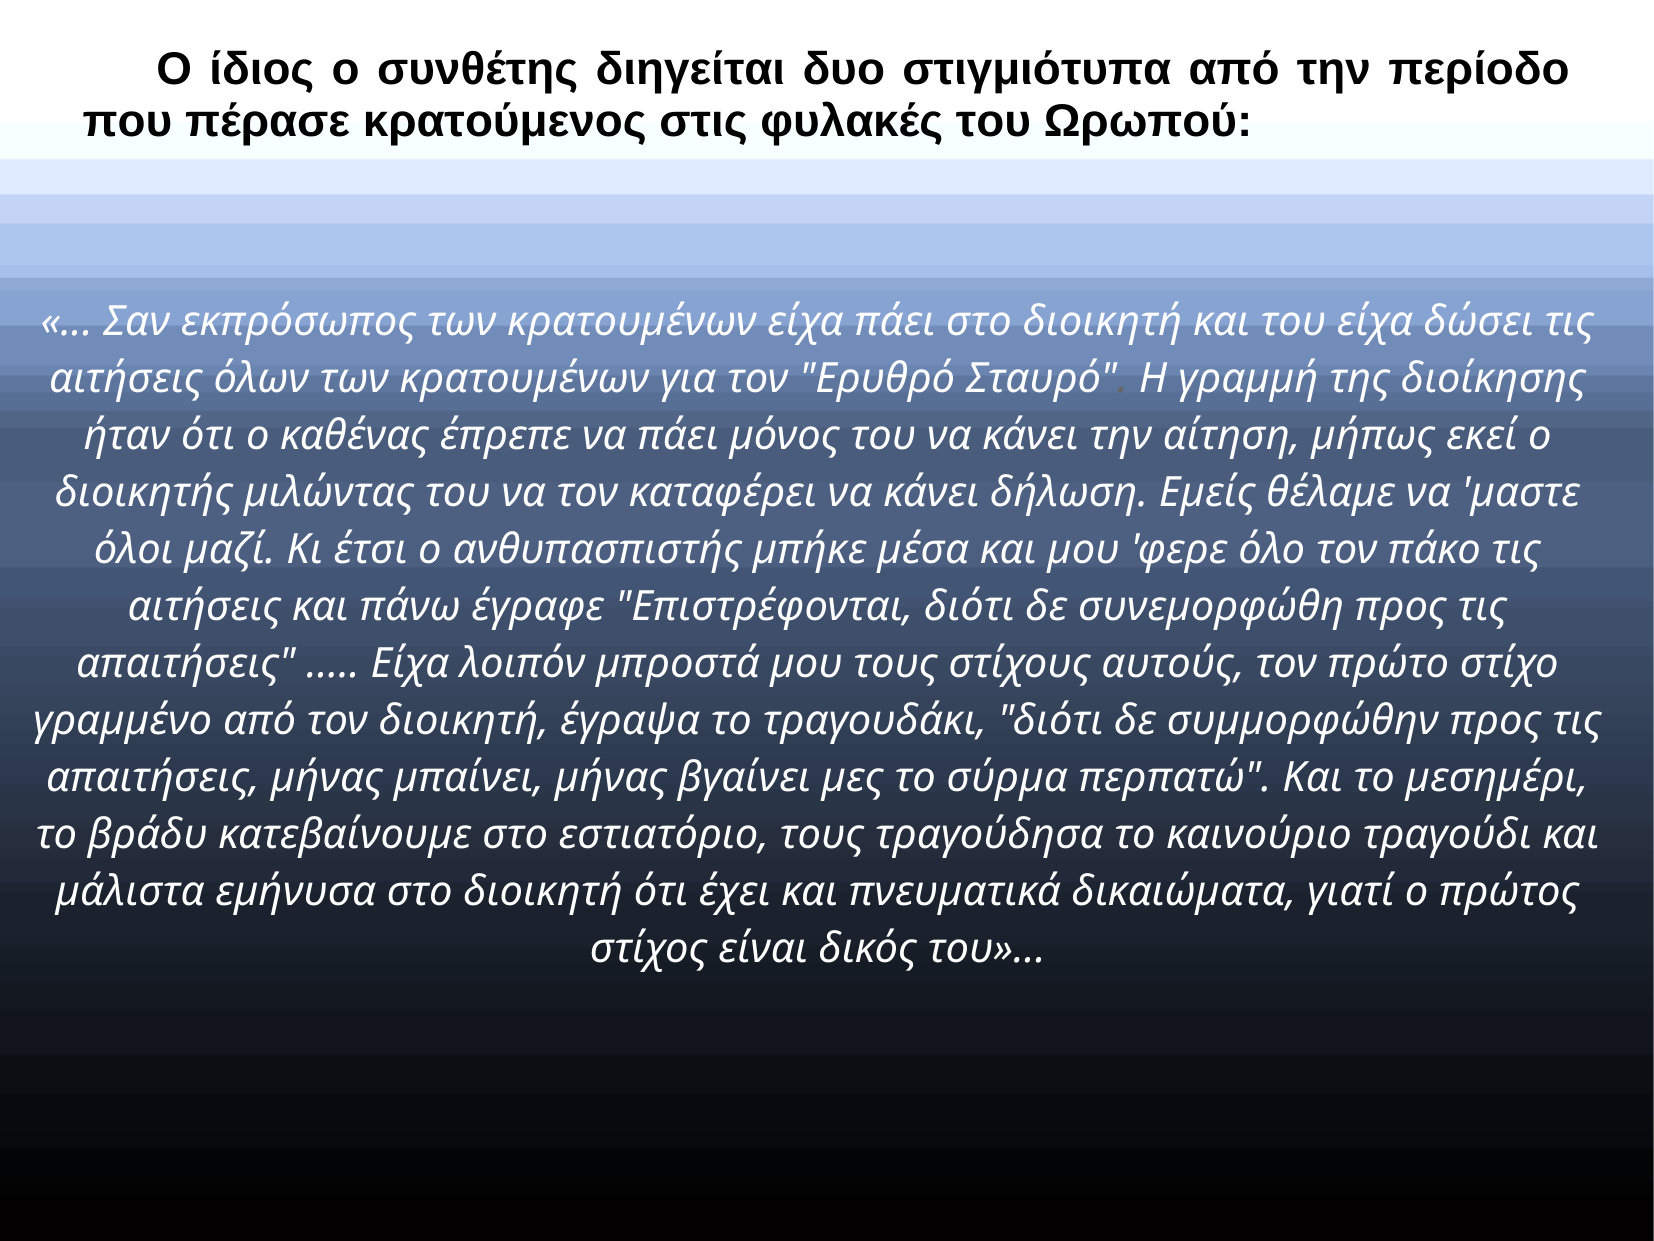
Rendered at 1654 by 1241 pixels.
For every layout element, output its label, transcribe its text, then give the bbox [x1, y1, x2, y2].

text_box «... Σαν εκπρόσωπος των κρατουμένων είχα πάει στο διοικητή και του είχα δώσει τις αιτήσεις όλων των κρατουμένων για τον "Ερυθρό Σταυρό". Η γραμμή της διοίκησης ήταν ότι ο καθένας έπρεπε να πάει μόνος του να κάνει την αίτηση, μήπως εκεί ο διοικητής μιλώντας του να τον καταφέρει να κάνει δήλωση. Εμείς θέλαμε να 'μαστε όλοι μαζί. Κι έτσι ο ανθυπασπιστής μπήκε μέσα και μου 'φερε όλο τον πάκο τις αιτήσεις και πάνω έγραφε "Επιστρέφονται, διότι δε συνεμορφώθη προς τις απαιτήσεις" ..... Είχα λοιπόν μπροστά μου τους στίχους αυτούς, τον πρώτο στίχο γραμμένο από τον διοικητή, έγραψα το τραγουδάκι, "διότι δε συμμορφώθην προς τις απαιτήσεις, μήνας μπαίνει, μήνας βγαίνει μες το σύρμα περπατώ". Και το μεσημέρι, το βράδυ κατεβαίνουμε στο εστιατόριο, τους τραγούδησα το καινούριο τραγούδι και μάλιστα εμήνυσα στο διοικητή ότι έχει και πνευματικά δικαιώματα, γιατί ο πρώτος στίχος είναι δικός του»... [5, 283, 1630, 1241]
title Ο ίδιος ο συνθέτης διηγείται δυο στιγμιότυπα από την περίοδο που πέρασε κρατούμενος στις φυλακές του Ωρωπού: [82, 0, 1571, 249]
picture [0, 0, 1654, 1241]
